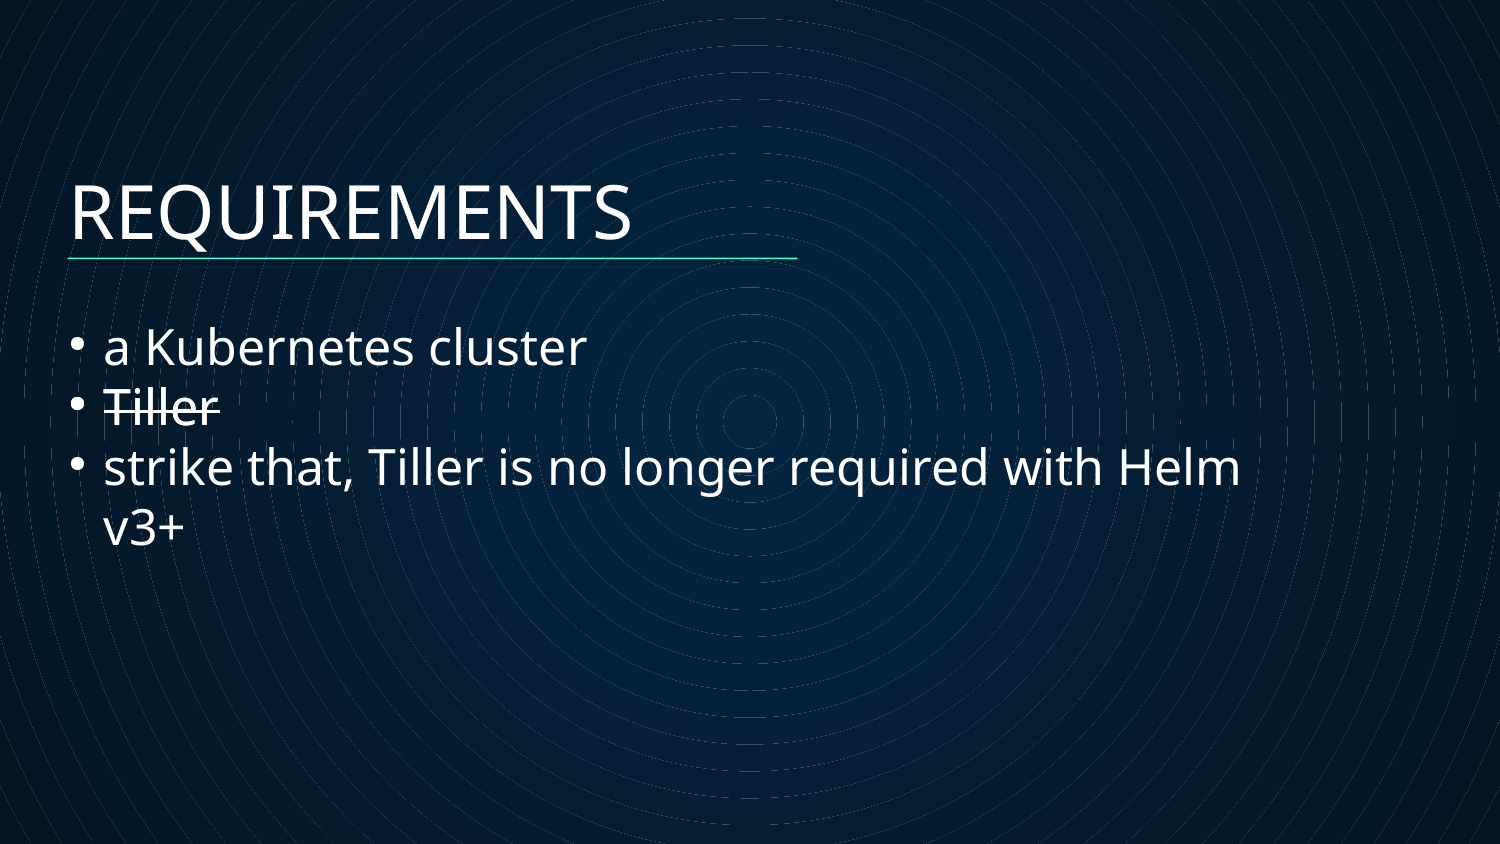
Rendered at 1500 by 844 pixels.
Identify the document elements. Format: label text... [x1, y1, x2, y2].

title REQUIREMENTS [53, 170, 863, 270]
text_box Tiller [53, 300, 1313, 751]
